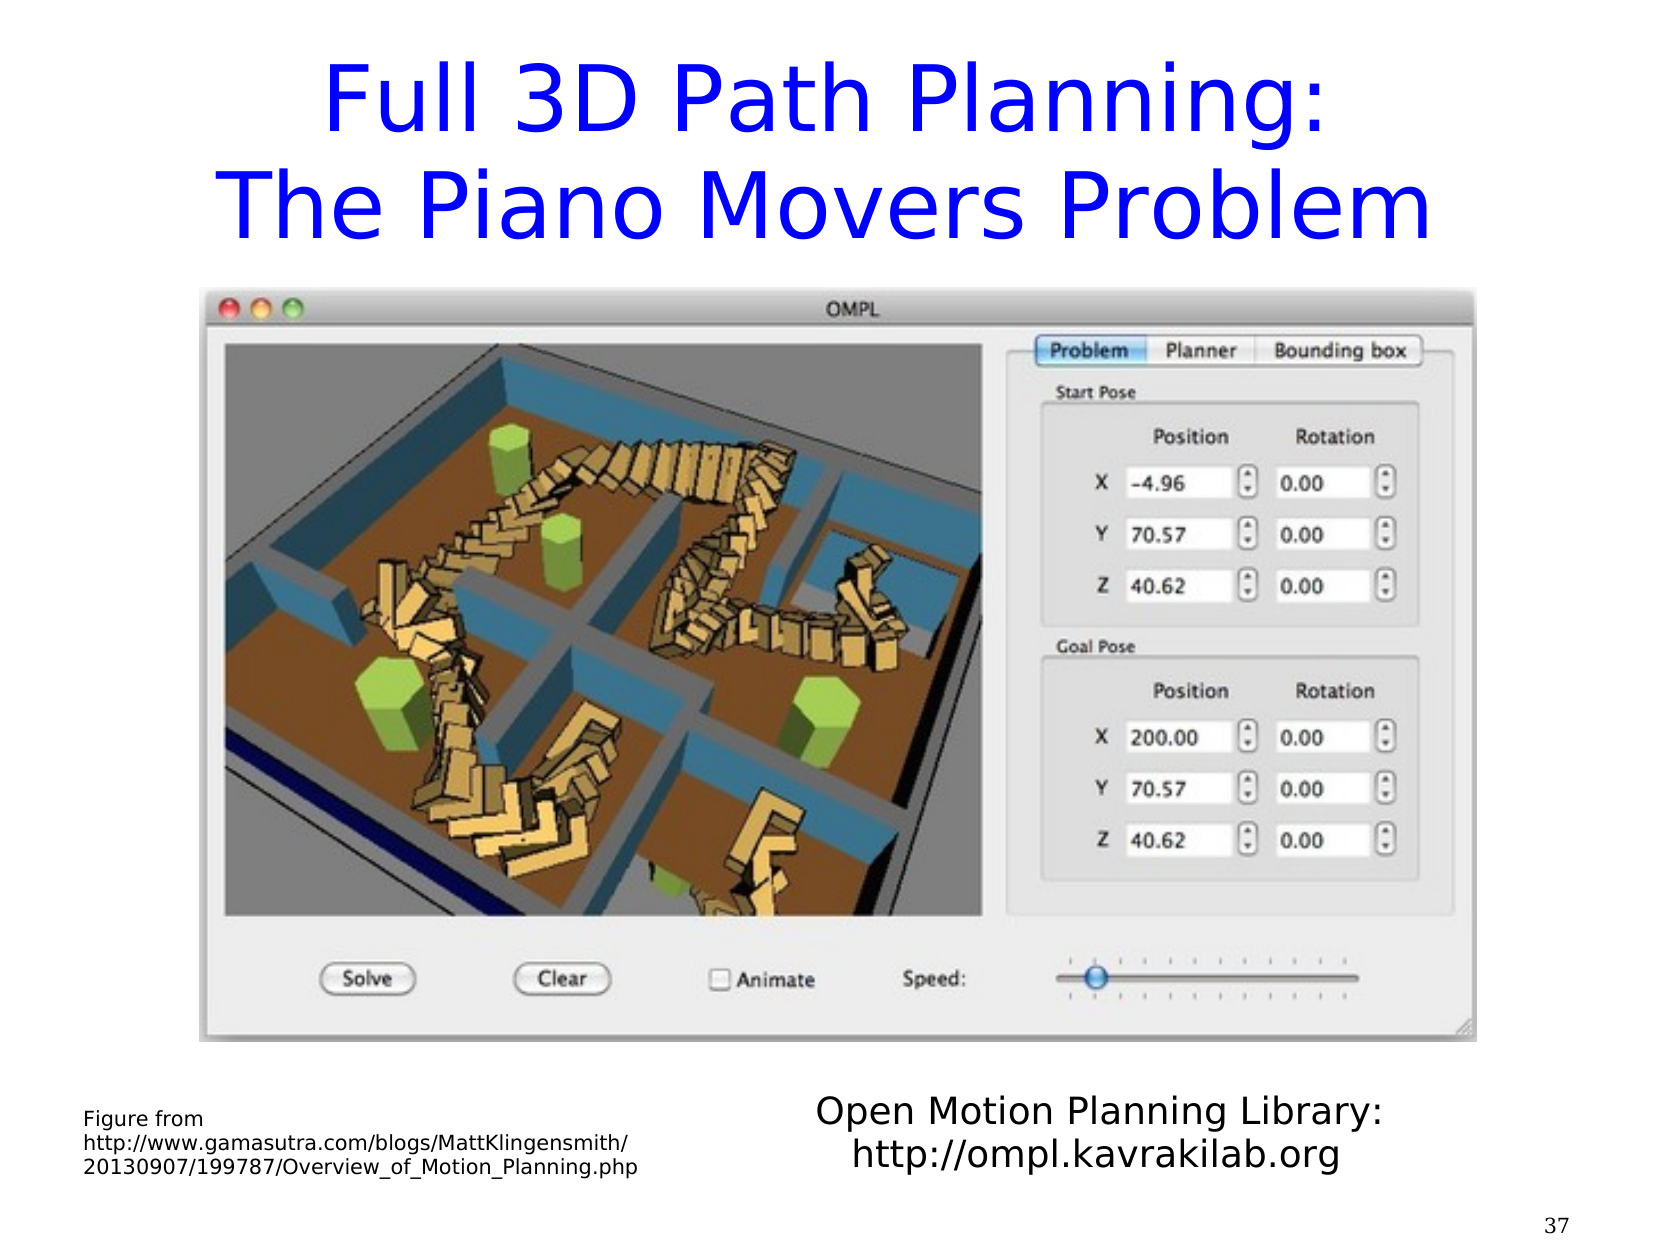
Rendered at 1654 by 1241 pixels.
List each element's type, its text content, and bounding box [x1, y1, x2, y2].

title Full 3D Path Planning: The Piano Movers Problem [82, 45, 1571, 261]
text_box Figure from http://www.gamasutra.com/blogs/MattKlingensmith/ 20130907/199787/Overview_of_Motion_Planning.php [68, 1099, 680, 1213]
text_box Open Motion Planning Library: http://ompl.kavrakilab.org [800, 1082, 1454, 1186]
picture [199, 287, 1477, 1042]
